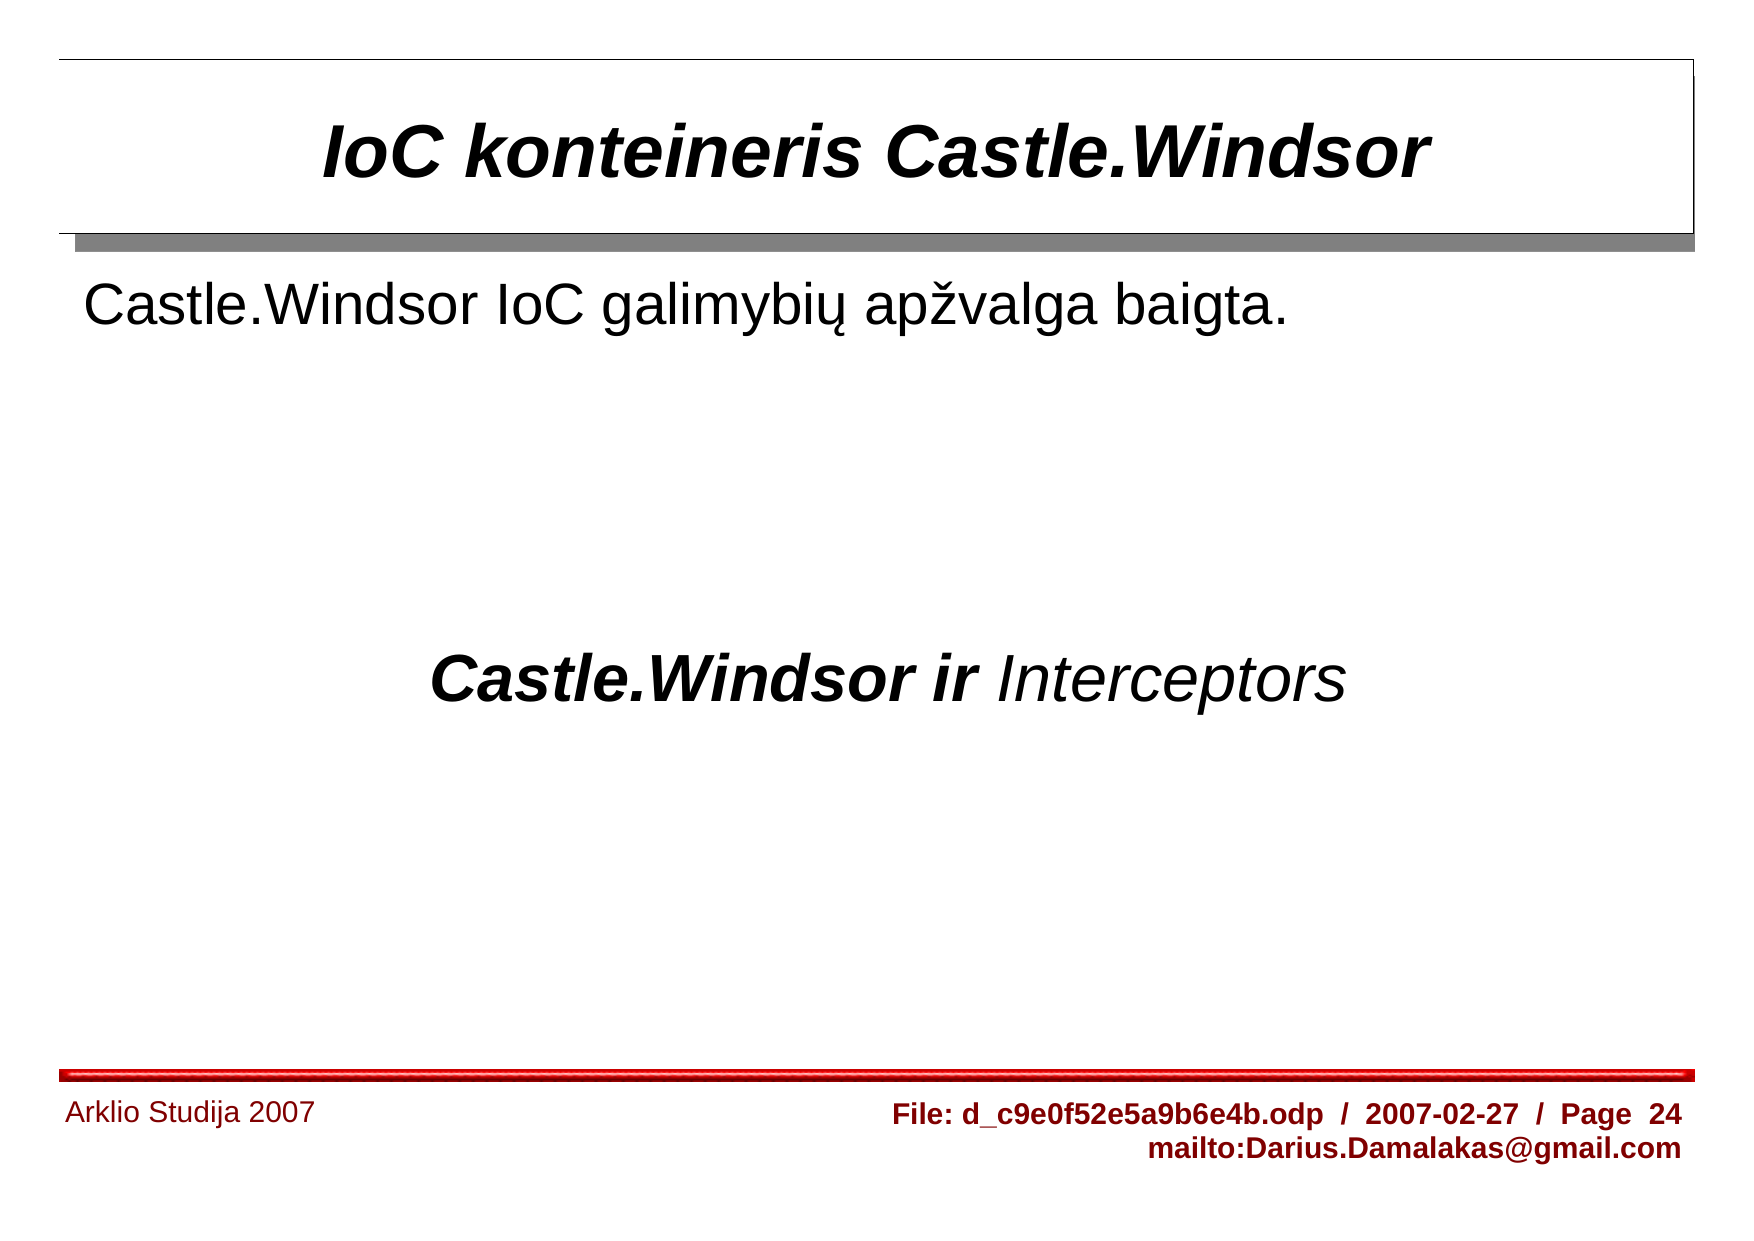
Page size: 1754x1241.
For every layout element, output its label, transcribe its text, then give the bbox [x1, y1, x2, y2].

list Castle.Windsor IoC galimybių apžvalga baigta. Castle.Windsor ir Interceptors [71, 272, 1695, 1055]
title IoC konteineris Castle.Windsor [59, 59, 1695, 244]
picture [59, 1069, 1695, 1082]
